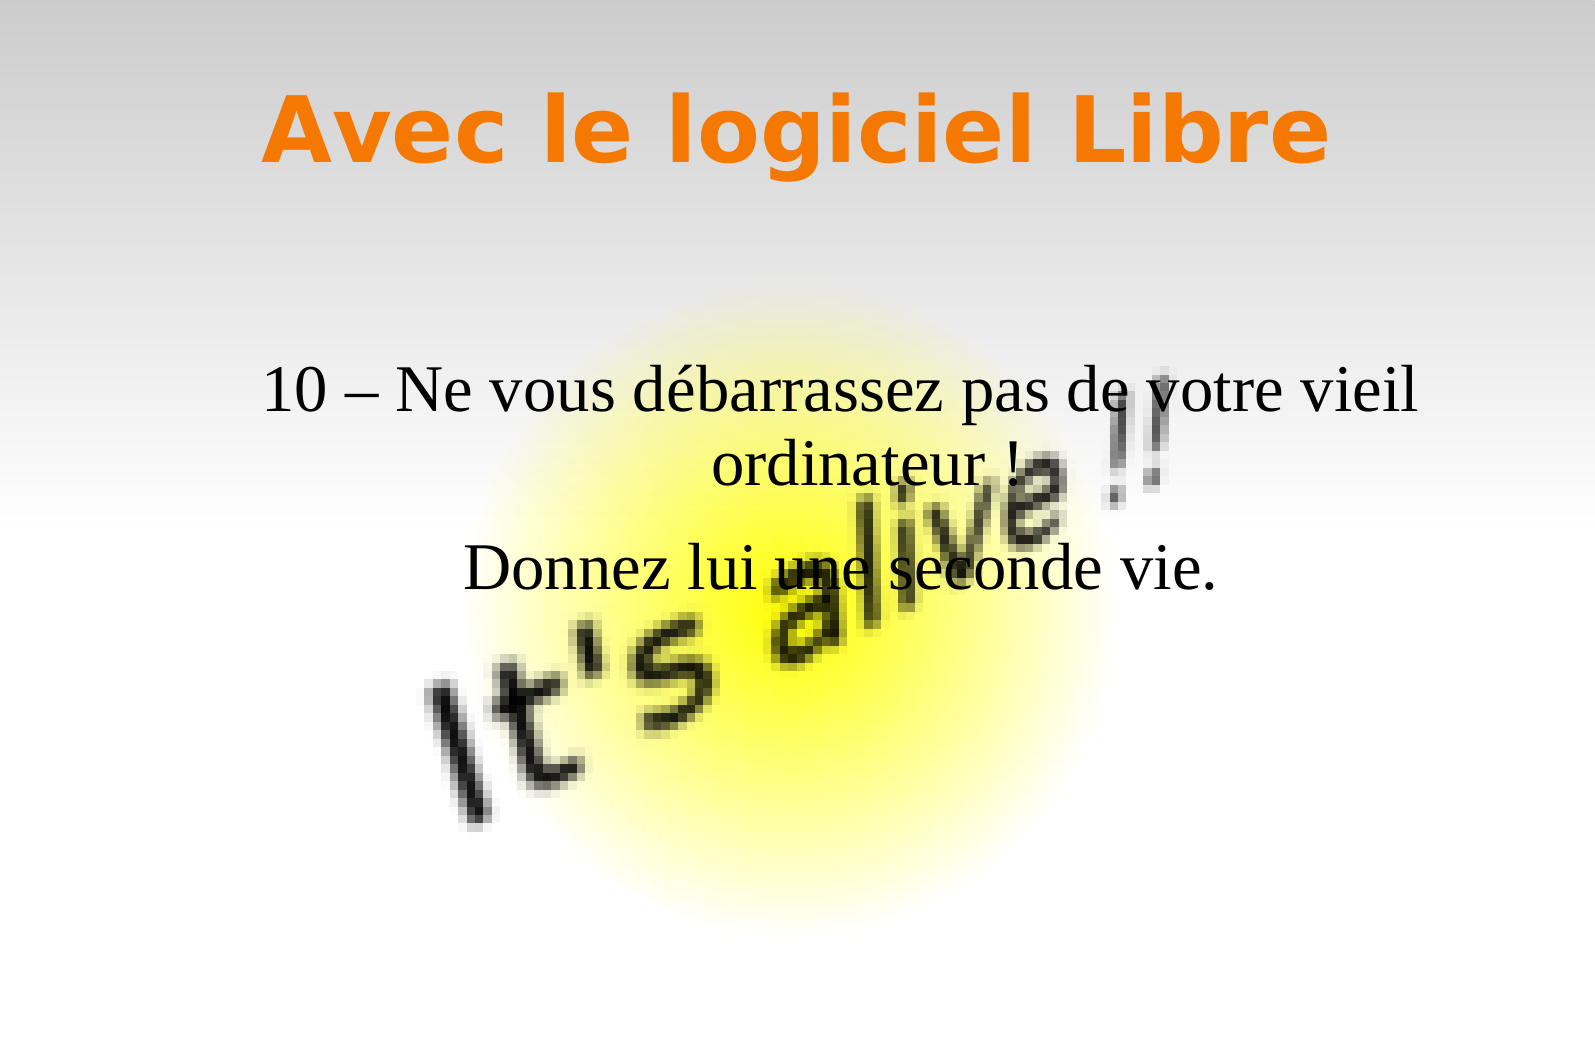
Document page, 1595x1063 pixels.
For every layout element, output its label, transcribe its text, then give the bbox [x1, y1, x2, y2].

picture [780, 248, 1516, 951]
picture [780, 456, 789, 482]
list 10 – Ne vous débarrassez pas de votre vieil ordinateur ! Donnez lui une seconde vie. [79, 248, 780, 951]
title Avec le logiciel Libre [79, 42, 1515, 220]
